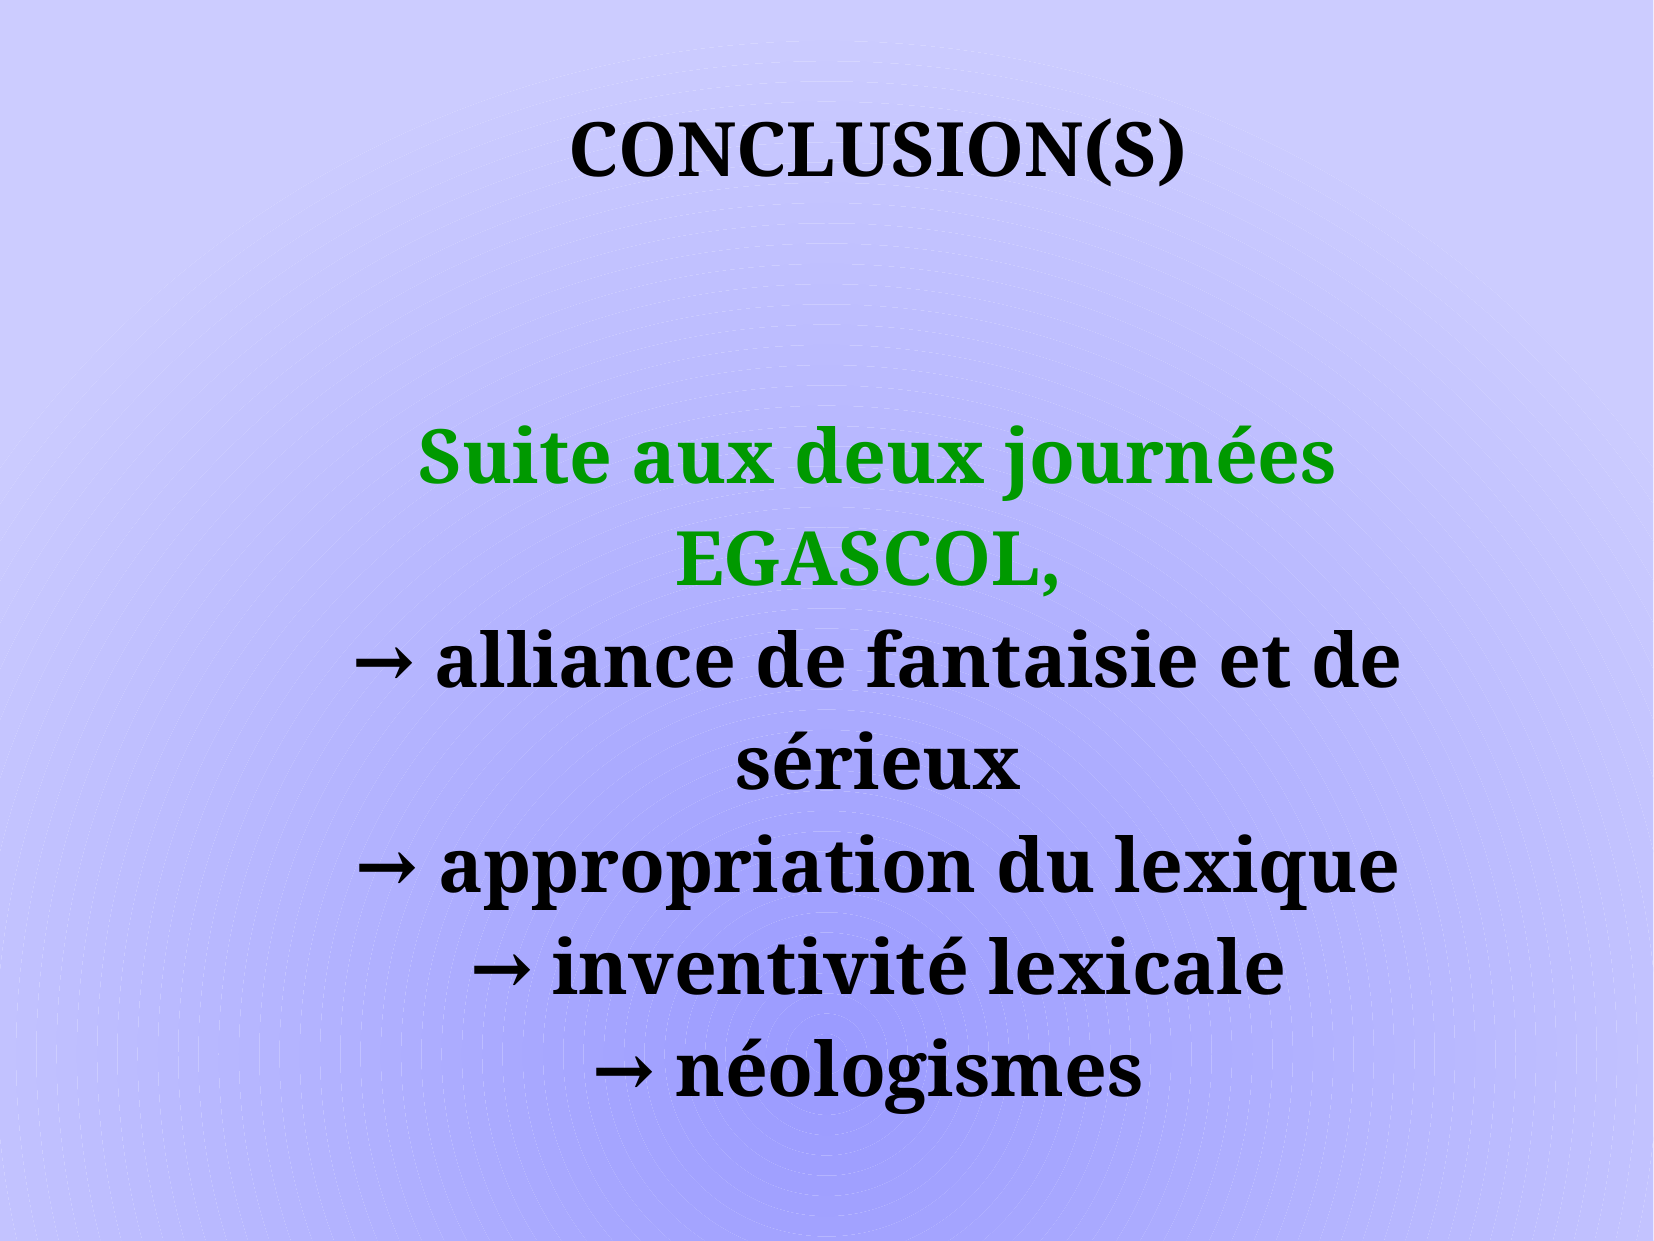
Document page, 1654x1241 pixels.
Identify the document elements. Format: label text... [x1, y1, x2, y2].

text_box CONCLUSION(S) Suite aux deux journées EGASCOL, → alliance de fantaisie et de sérieux → appropriation du lexique → inventivité lexicale → néologismes [206, 88, 1551, 1241]
